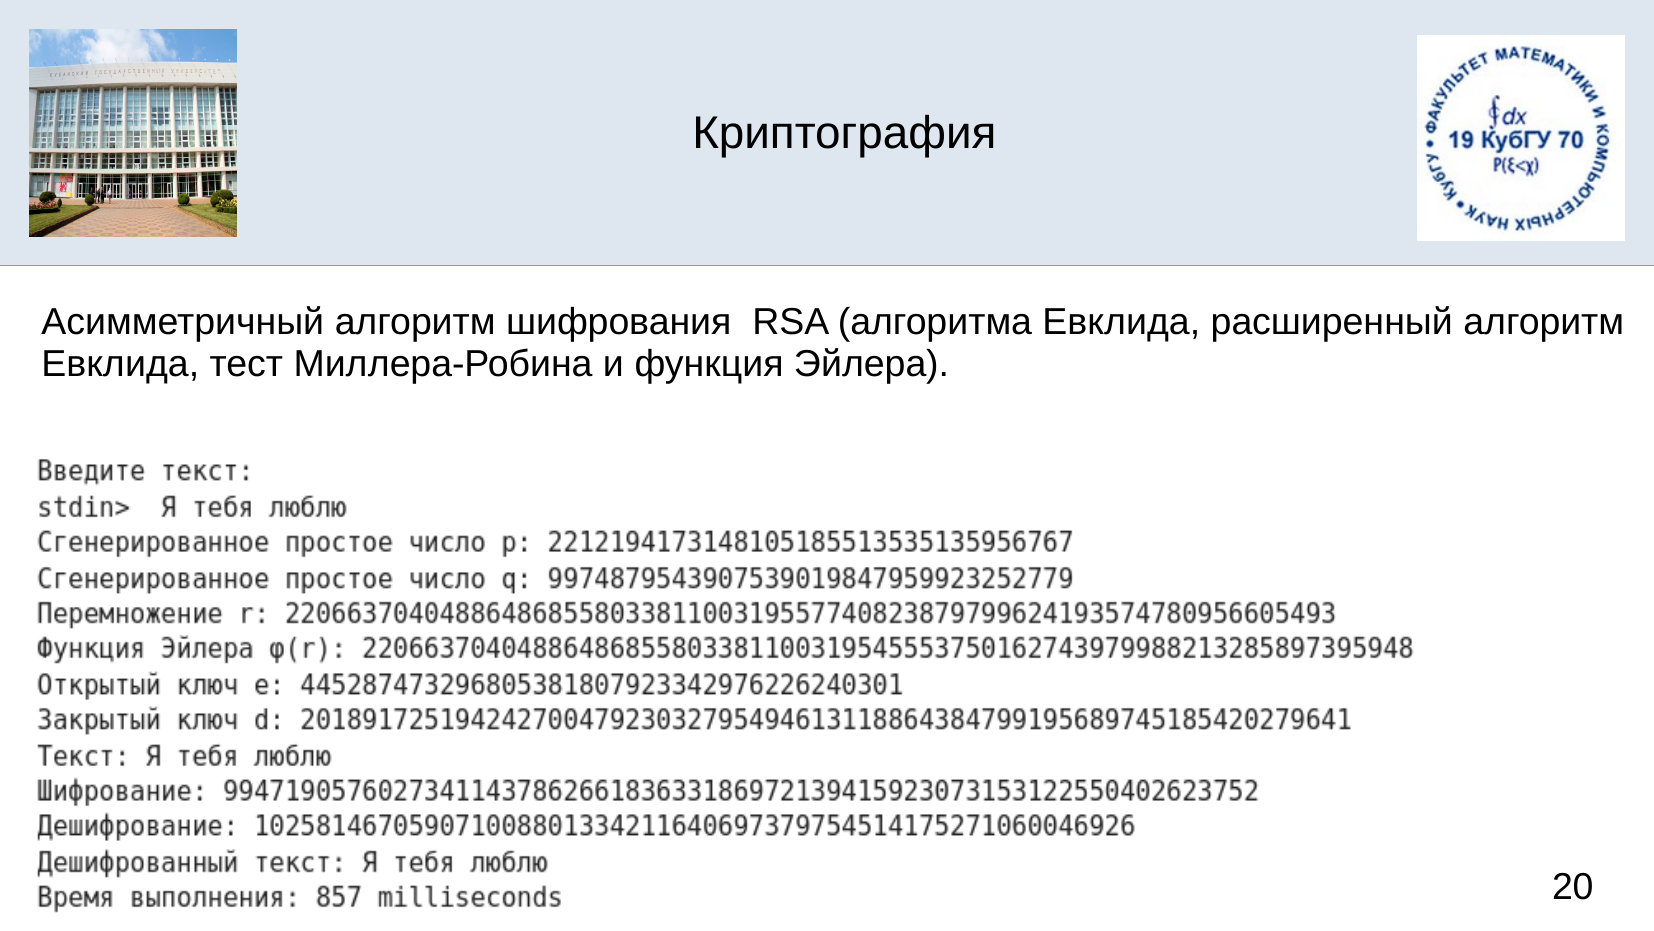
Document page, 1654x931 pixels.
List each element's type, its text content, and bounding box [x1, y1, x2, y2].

picture [29, 29, 237, 238]
text_box [0, 0, 1654, 265]
picture [30, 451, 1430, 928]
picture [1417, 35, 1625, 241]
text_box Асимметричный алгоритм шифрования RSA (алгоритма Евклида, расширенный алгоритм Евклида, тест Миллера-Робина и функция Эйлера). [26, 292, 1654, 434]
text_box <номер> [1537, 857, 1654, 928]
title Криптография [265, 4, 1388, 262]
